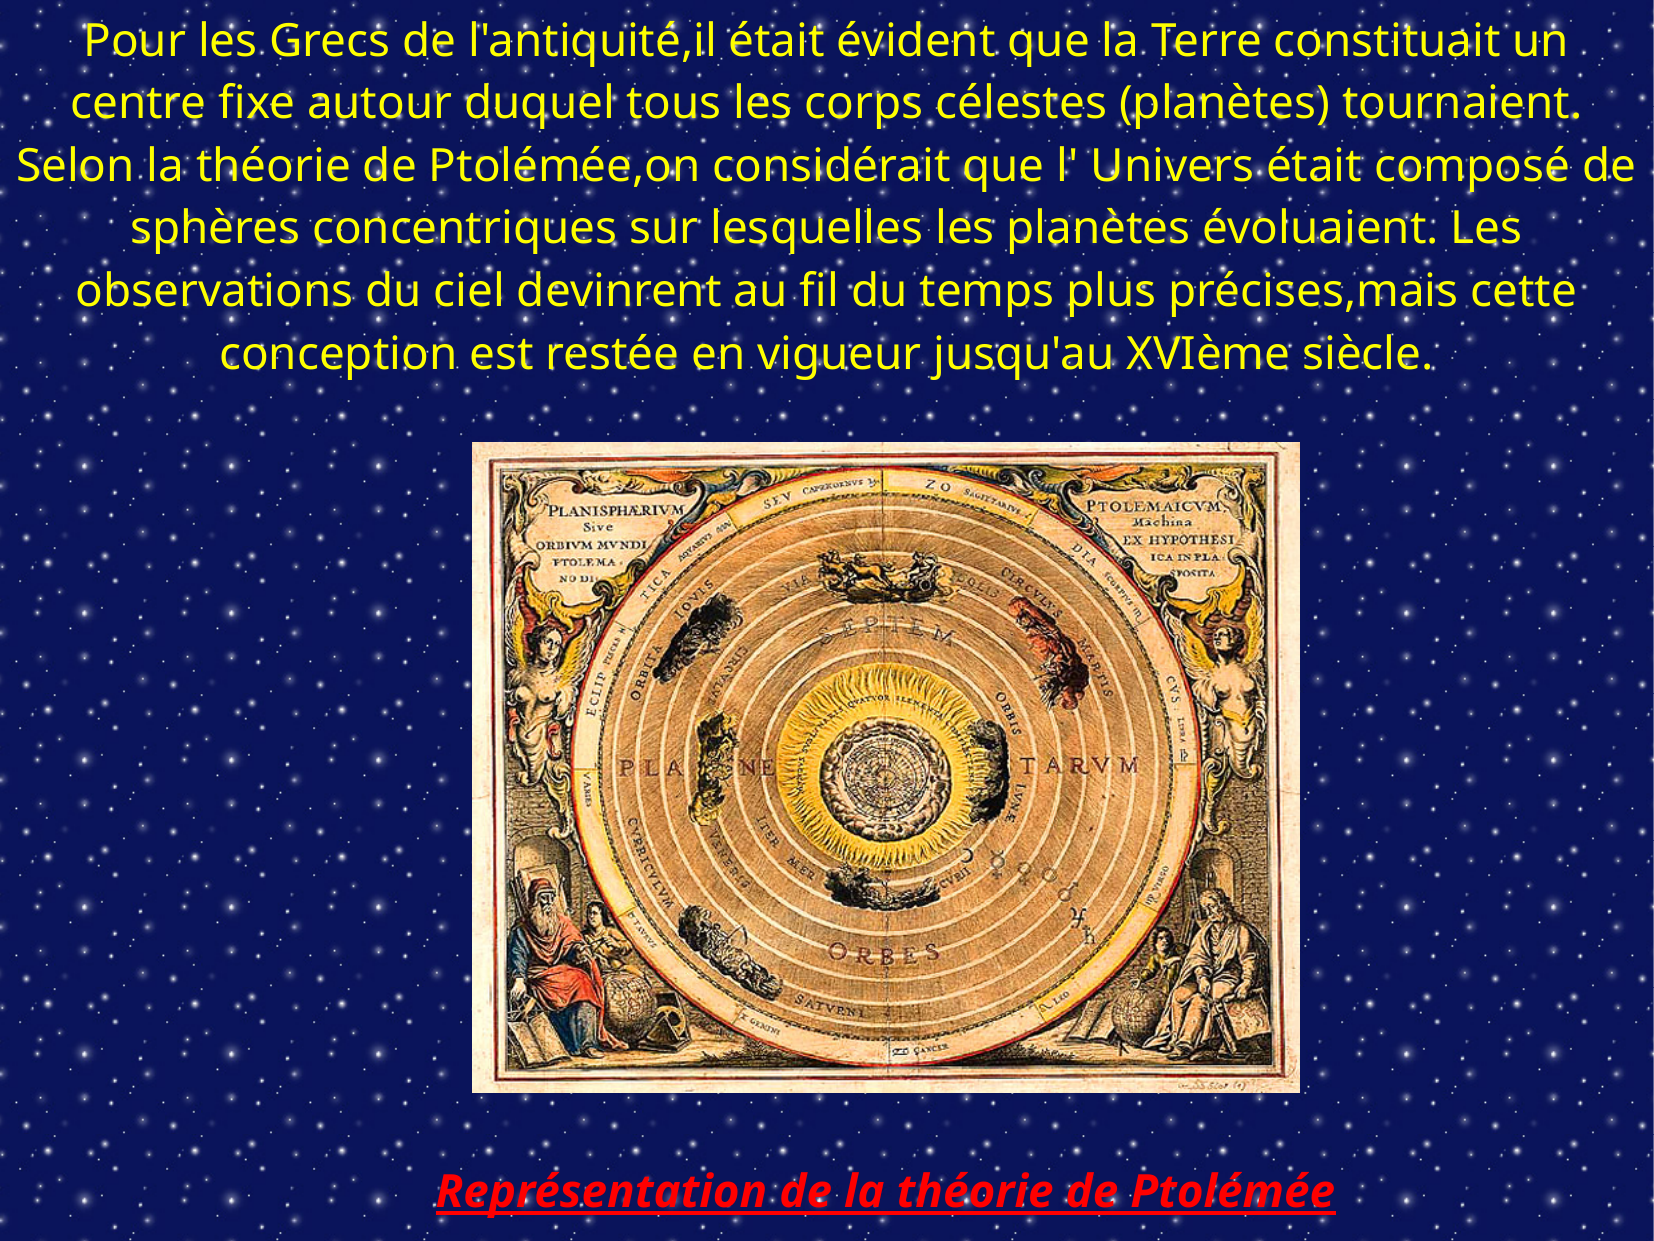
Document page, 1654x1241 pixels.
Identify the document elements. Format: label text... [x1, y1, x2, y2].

text_box Représentation de la théorie de Ptolémée [295, 1151, 1477, 1231]
picture [0, 398, 1654, 1241]
text_box Pour les Grecs de l'antiquité,il était évident que la Terre constituait un centre fixe autour duquel tous les corps célestes (planètes) tournaient. Selon la théorie de Ptolémée,on considérait que l' Univers était composé de sphères concentriques sur lesquelles les planètes évoluaient. Les observations du ciel devinrent au fil du temps plus précises,mais cette conception est restée en vigueur jusqu'au XVIème siècle. [0, 0, 1654, 398]
